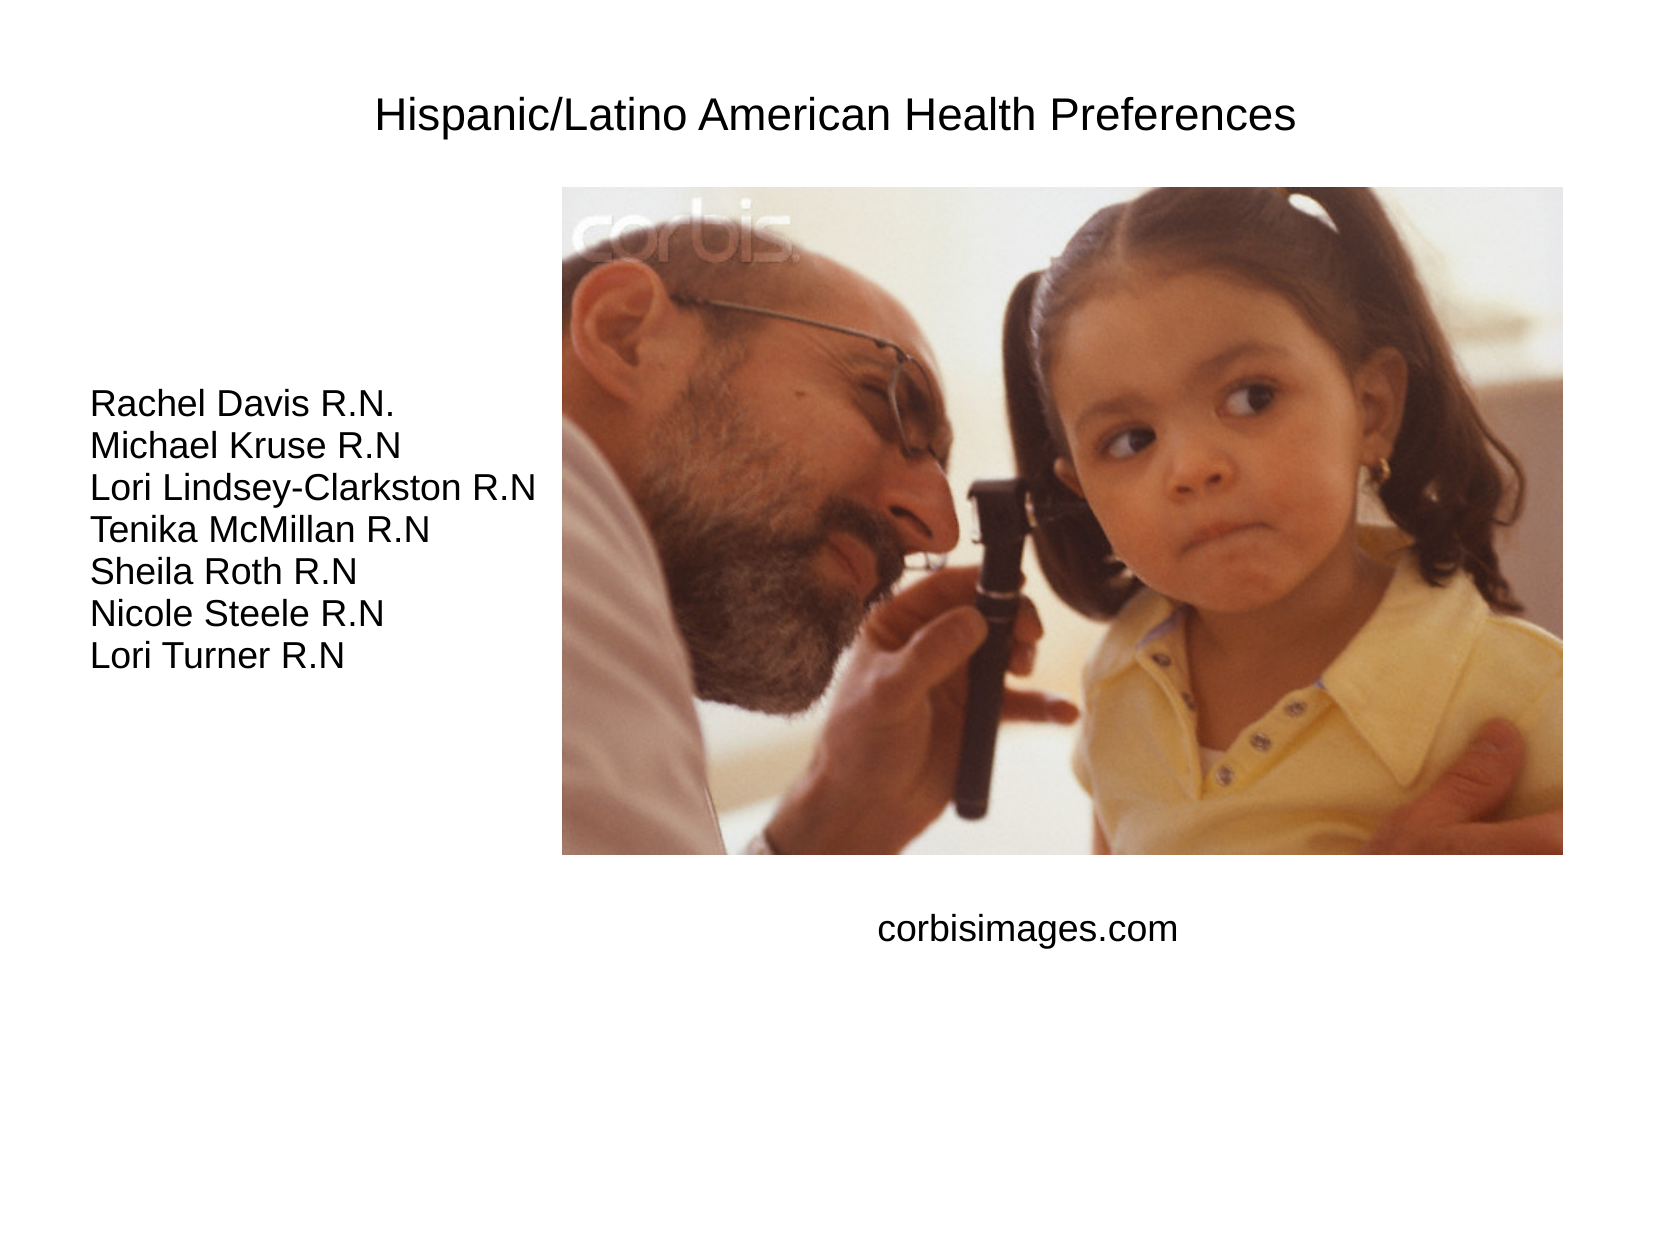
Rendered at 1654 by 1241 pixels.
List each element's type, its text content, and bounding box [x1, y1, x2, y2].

text_box Rachel Davis R.N. Michael Kruse R.N Lori Lindsey-Clarkston R.N Tenika McMillan R.N Sheila Roth R.N Nicole Steele R.N Lori Turner R.N [75, 375, 552, 685]
text_box corbisimages.com [862, 900, 1232, 1032]
text_box Hispanic/Latino American Health Preferences [359, 81, 1351, 226]
picture [562, 187, 1563, 855]
